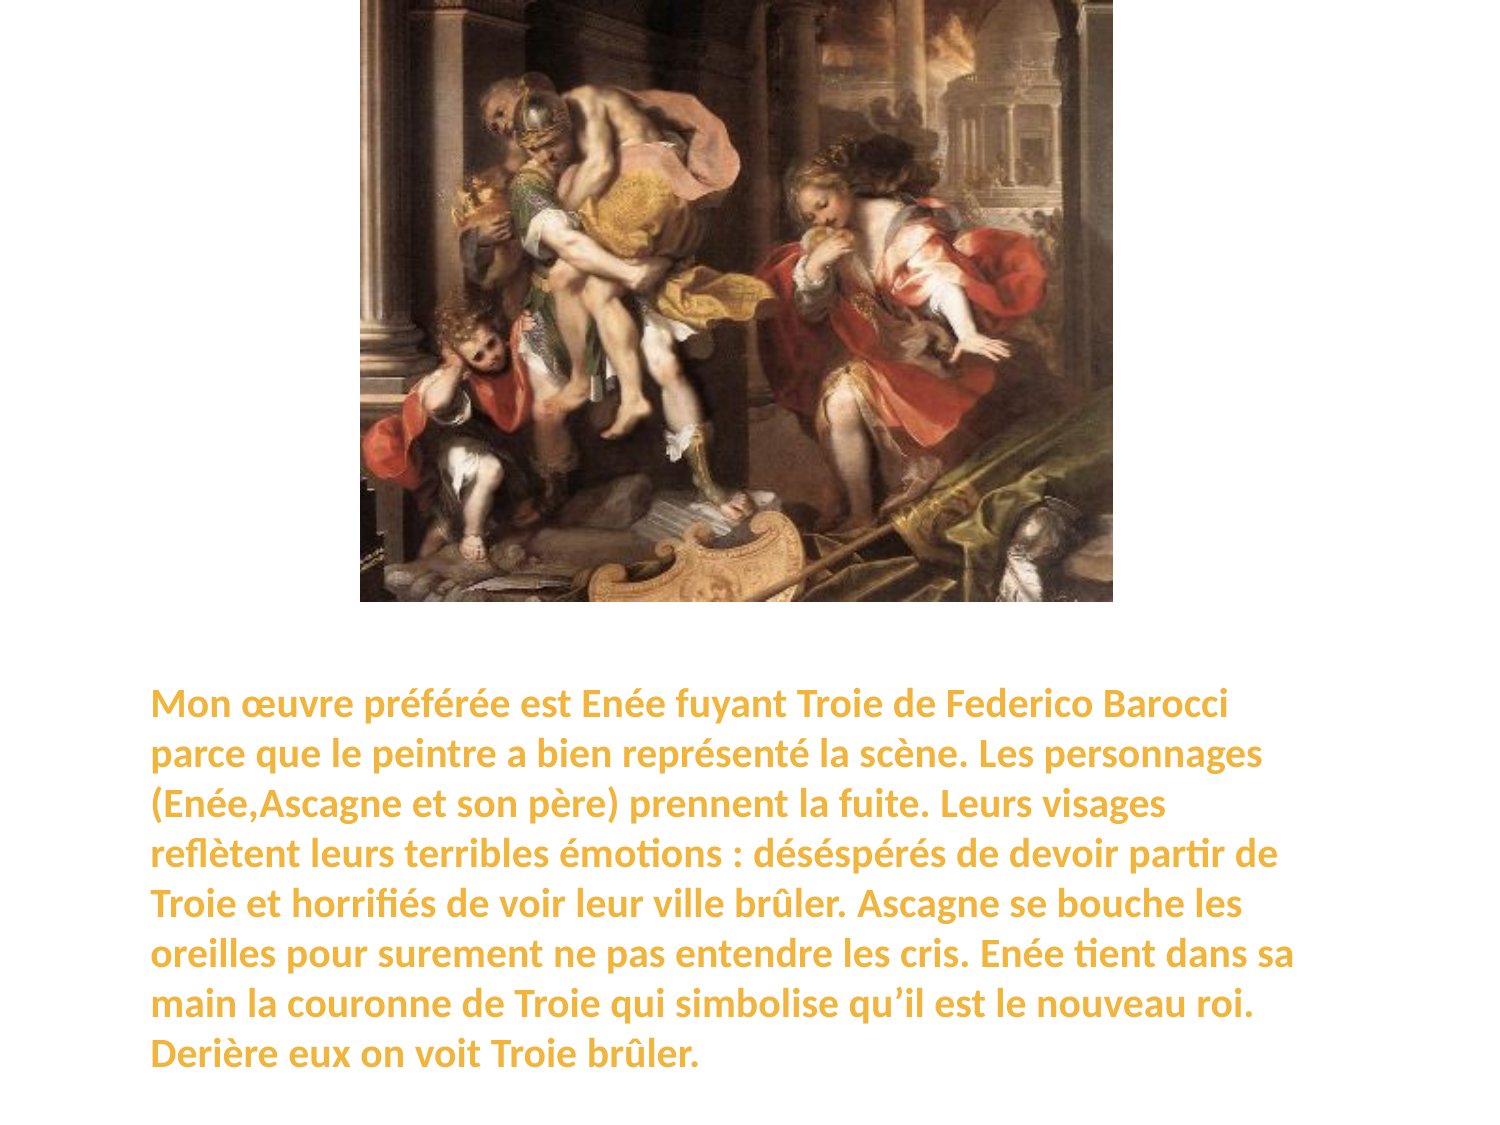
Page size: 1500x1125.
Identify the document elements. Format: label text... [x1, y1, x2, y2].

picture [360, 0, 1113, 602]
text_box Mon œuvre préférée est Enée fuyant Troie de Federico Barocci parce que le peintre a bien représenté la scène. Les personnages (Enée,Ascagne et son père) prennent la fuite. Leurs visages reflètent leurs terribles émotions : déséspérés de devoir partir de Troie et horrifiés de voir leur ville brûler. Ascagne se bouche les oreilles pour surement ne pas entendre les cris. Enée tient dans sa main la couronne de Troie qui simbolise qu’il est le nouveau roi. Derière eux on voit Troie brûler. [135, 668, 1341, 1084]
